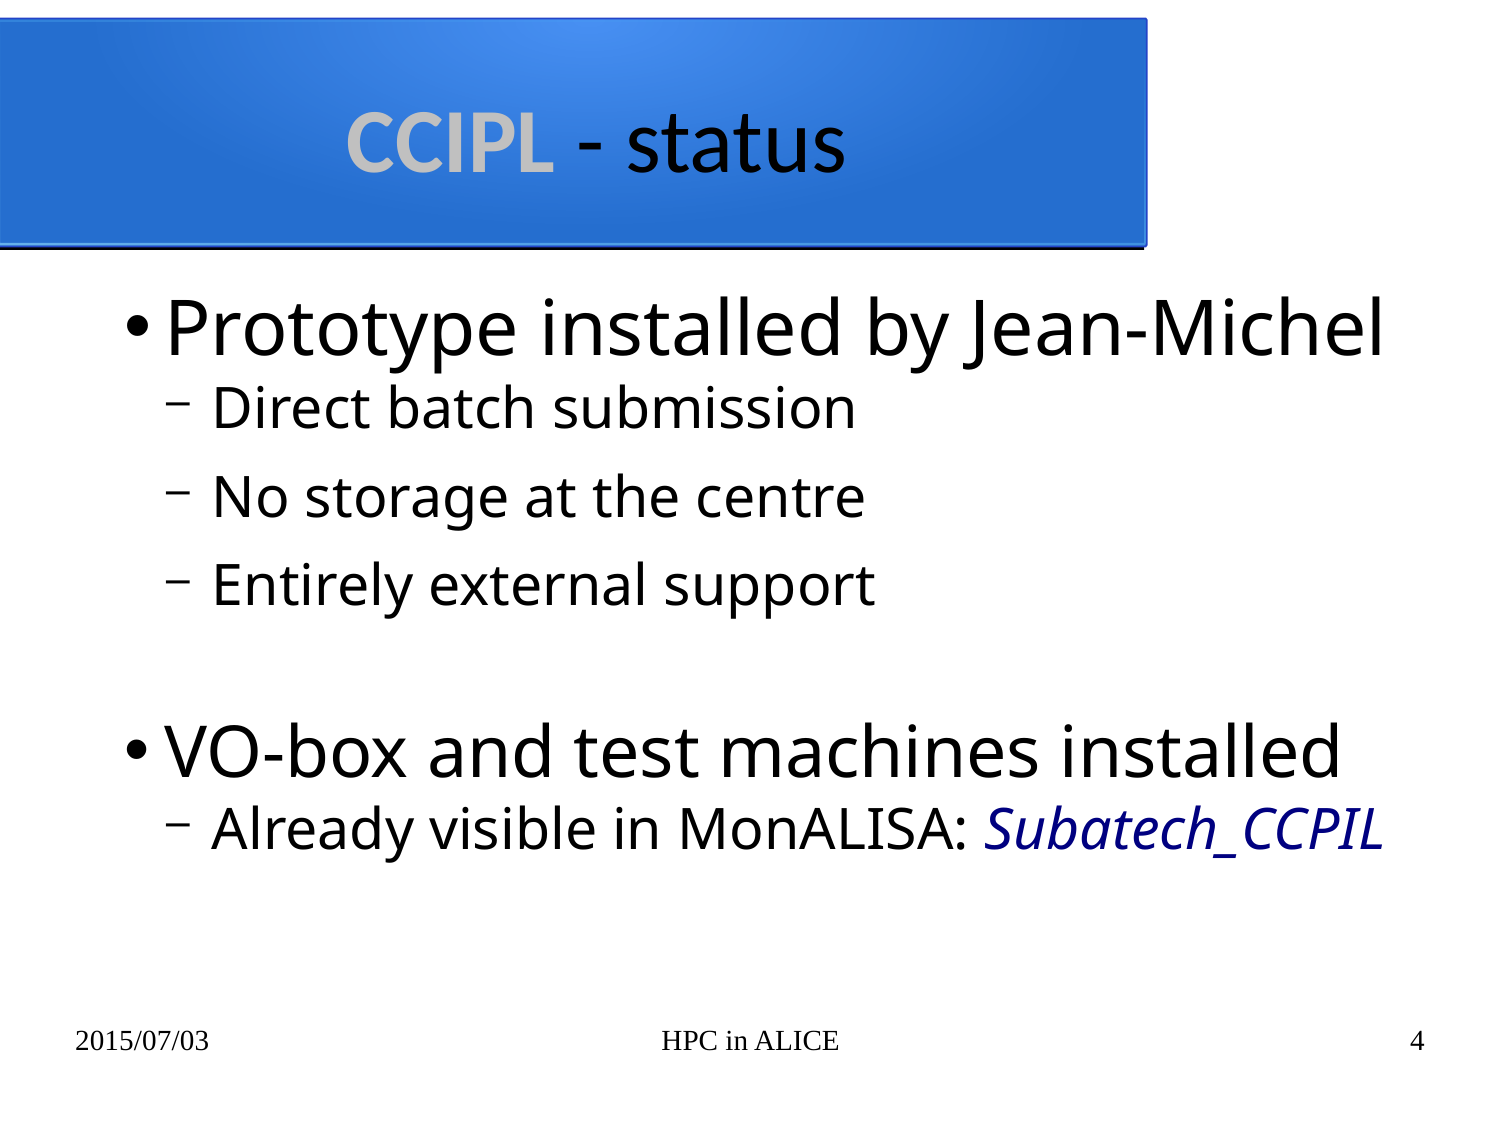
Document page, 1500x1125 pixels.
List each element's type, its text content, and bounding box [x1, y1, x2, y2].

title CCIPL - status [75, 42, 1120, 229]
list Prototype installed by Jean-Michel Direct batch submission No storage at the centre Entirely external support VO-box and test machines installed Already visible in MonALISA: Subatech_CCPIL [75, 271, 1426, 1006]
